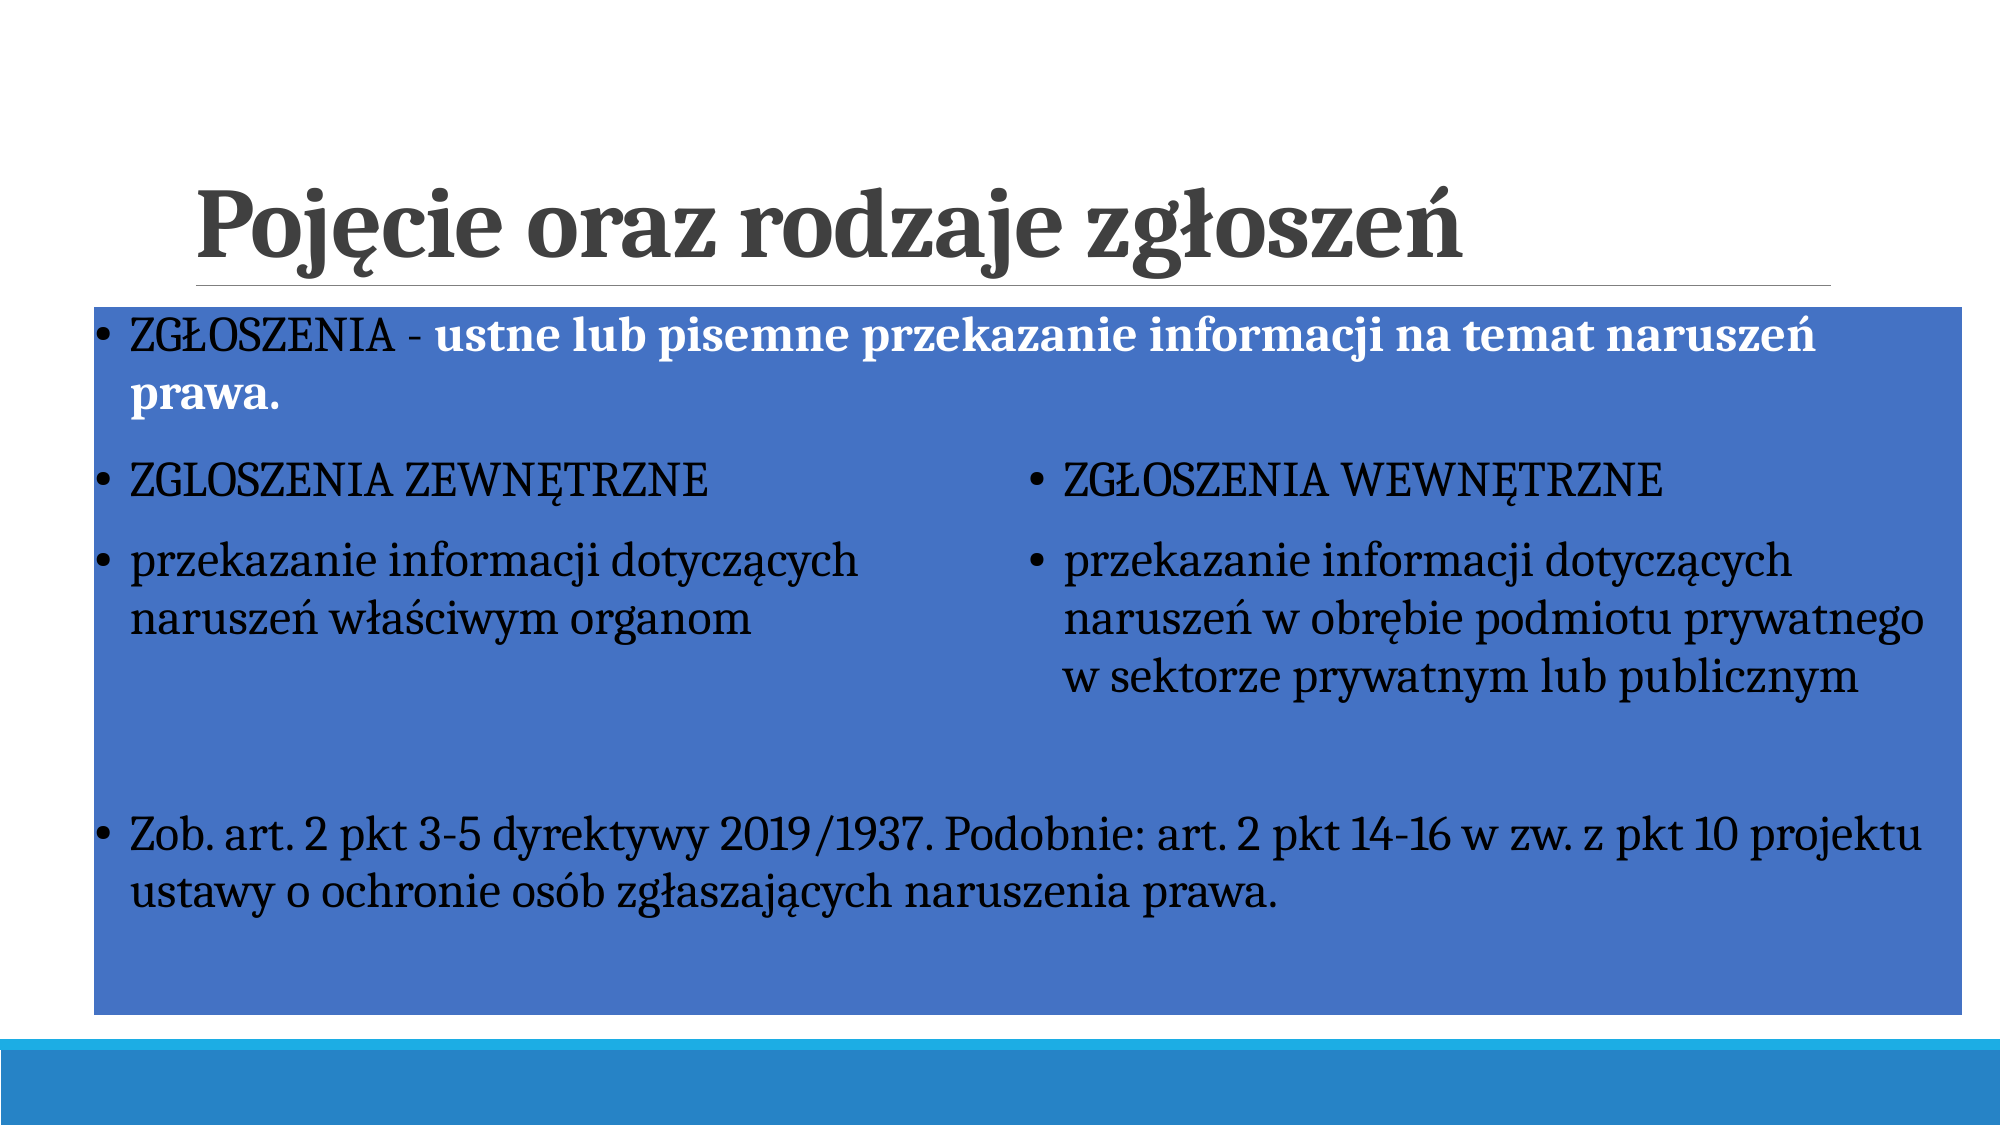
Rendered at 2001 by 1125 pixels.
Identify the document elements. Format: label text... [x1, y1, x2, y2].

table_cell Zob. art. 2 pkt 3-5 dyrektywy 2019/1937. Podobnie: art. 2 pkt 14-16 w zw. z pkt 10 projektu ustawy o ochronie osób zgłaszających naruszenia prawa. [94, 805, 1962, 1015]
table_header ZGŁOSZENIA - ustne lub pisemne przekazanie informacji na temat naruszeń prawa. [94, 307, 1962, 452]
table_cell przekazanie informacji dotyczących naruszeń w obrębie podmiotu prywatnego w sektorze prywatnym lub publicznym [1028, 532, 1962, 805]
table_cell ZGLOSZENIA ZEWNĘTRZNE [94, 452, 1028, 532]
table_cell przekazanie informacji dotyczących naruszeń właściwym organom [94, 532, 1028, 805]
title Pojęcie oraz rodzaje zgłoszeń [180, 47, 1831, 286]
table_cell ZGŁOSZENIA WEWNĘTRZNE [1028, 452, 1962, 532]
